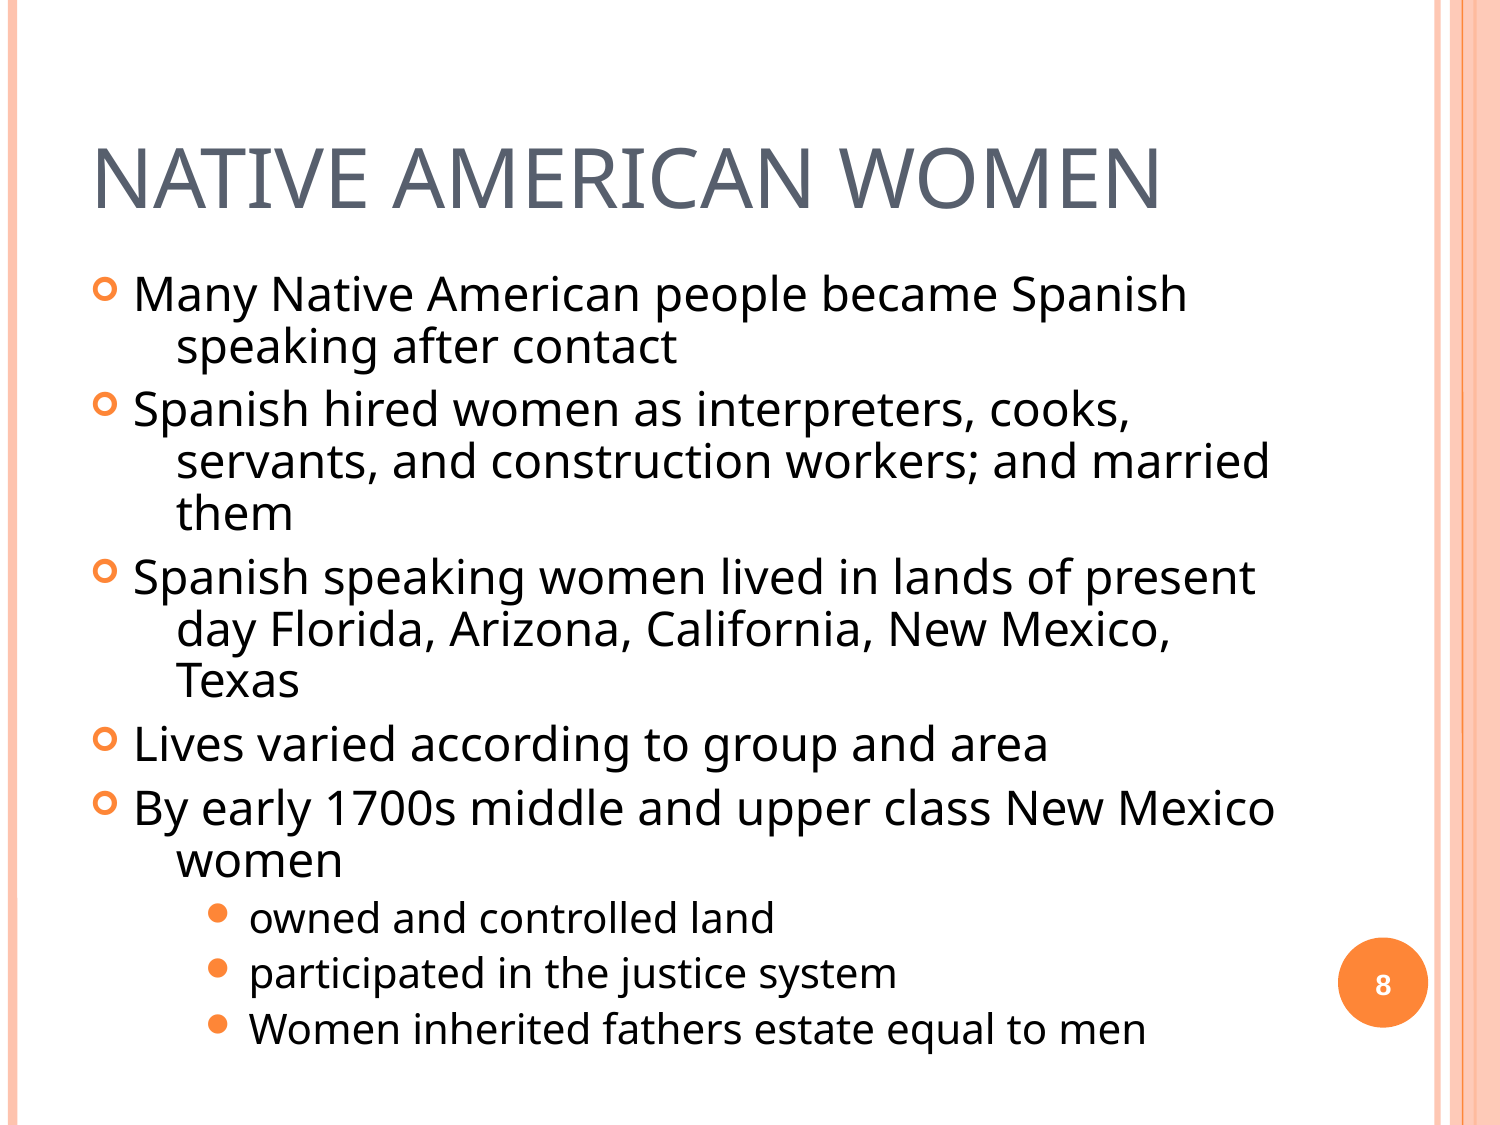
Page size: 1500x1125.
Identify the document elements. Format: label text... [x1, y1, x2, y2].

text_box [1333, 940, 1434, 1027]
list Many Native American people became Spanish speaking after contact Spanish hired women as interpreters, cooks, servants, and construction workers; and married them Spanish speaking women lived in lands of present day Florida, Arizona, California, New Mexico, Texas Lives varied according to group and area By early 1700s middle and upper class New Mexico women owned and controlled land participated in the justice system Women inherited fathers estate equal to men [75, 262, 1300, 1062]
title Native American Women [75, 45, 1300, 233]
